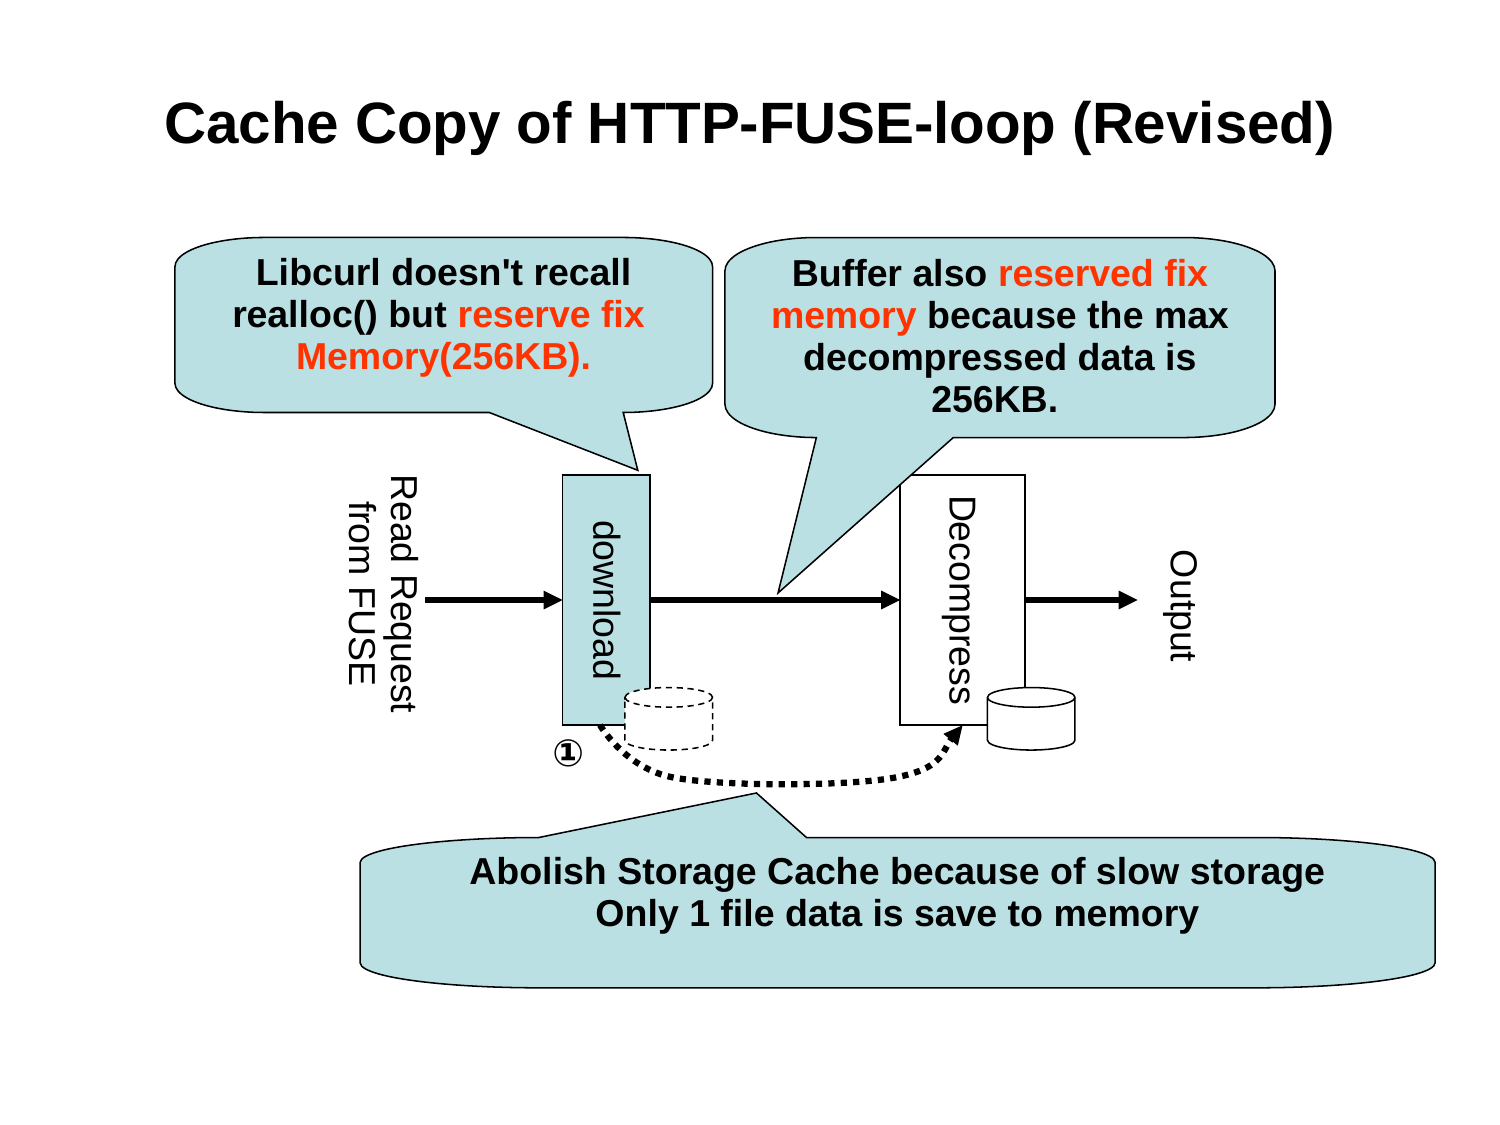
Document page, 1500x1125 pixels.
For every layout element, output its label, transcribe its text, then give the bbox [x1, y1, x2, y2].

text_box [624, 687, 713, 751]
text_box Read Request from FUSE [319, 450, 433, 738]
text_box download [562, 474, 651, 726]
text_box Abolish Storage Cache because of slow storage Only 1 file data is save to memory [360, 792, 1436, 988]
text_box ① [537, 725, 613, 783]
text_box Libcurl doesn't recall realloc() but reserve fix Memory(256KB). [174, 237, 713, 471]
text_box Output [1140, 462, 1213, 751]
text_box Decompress [899, 474, 1025, 726]
title Cache Copy of HTTP-FUSE-loop (Revised) [75, 45, 1426, 202]
text_box Buffer also reserved fix memory because the max decompressed data is 256KB. [724, 237, 1276, 593]
text_box [987, 687, 1075, 751]
